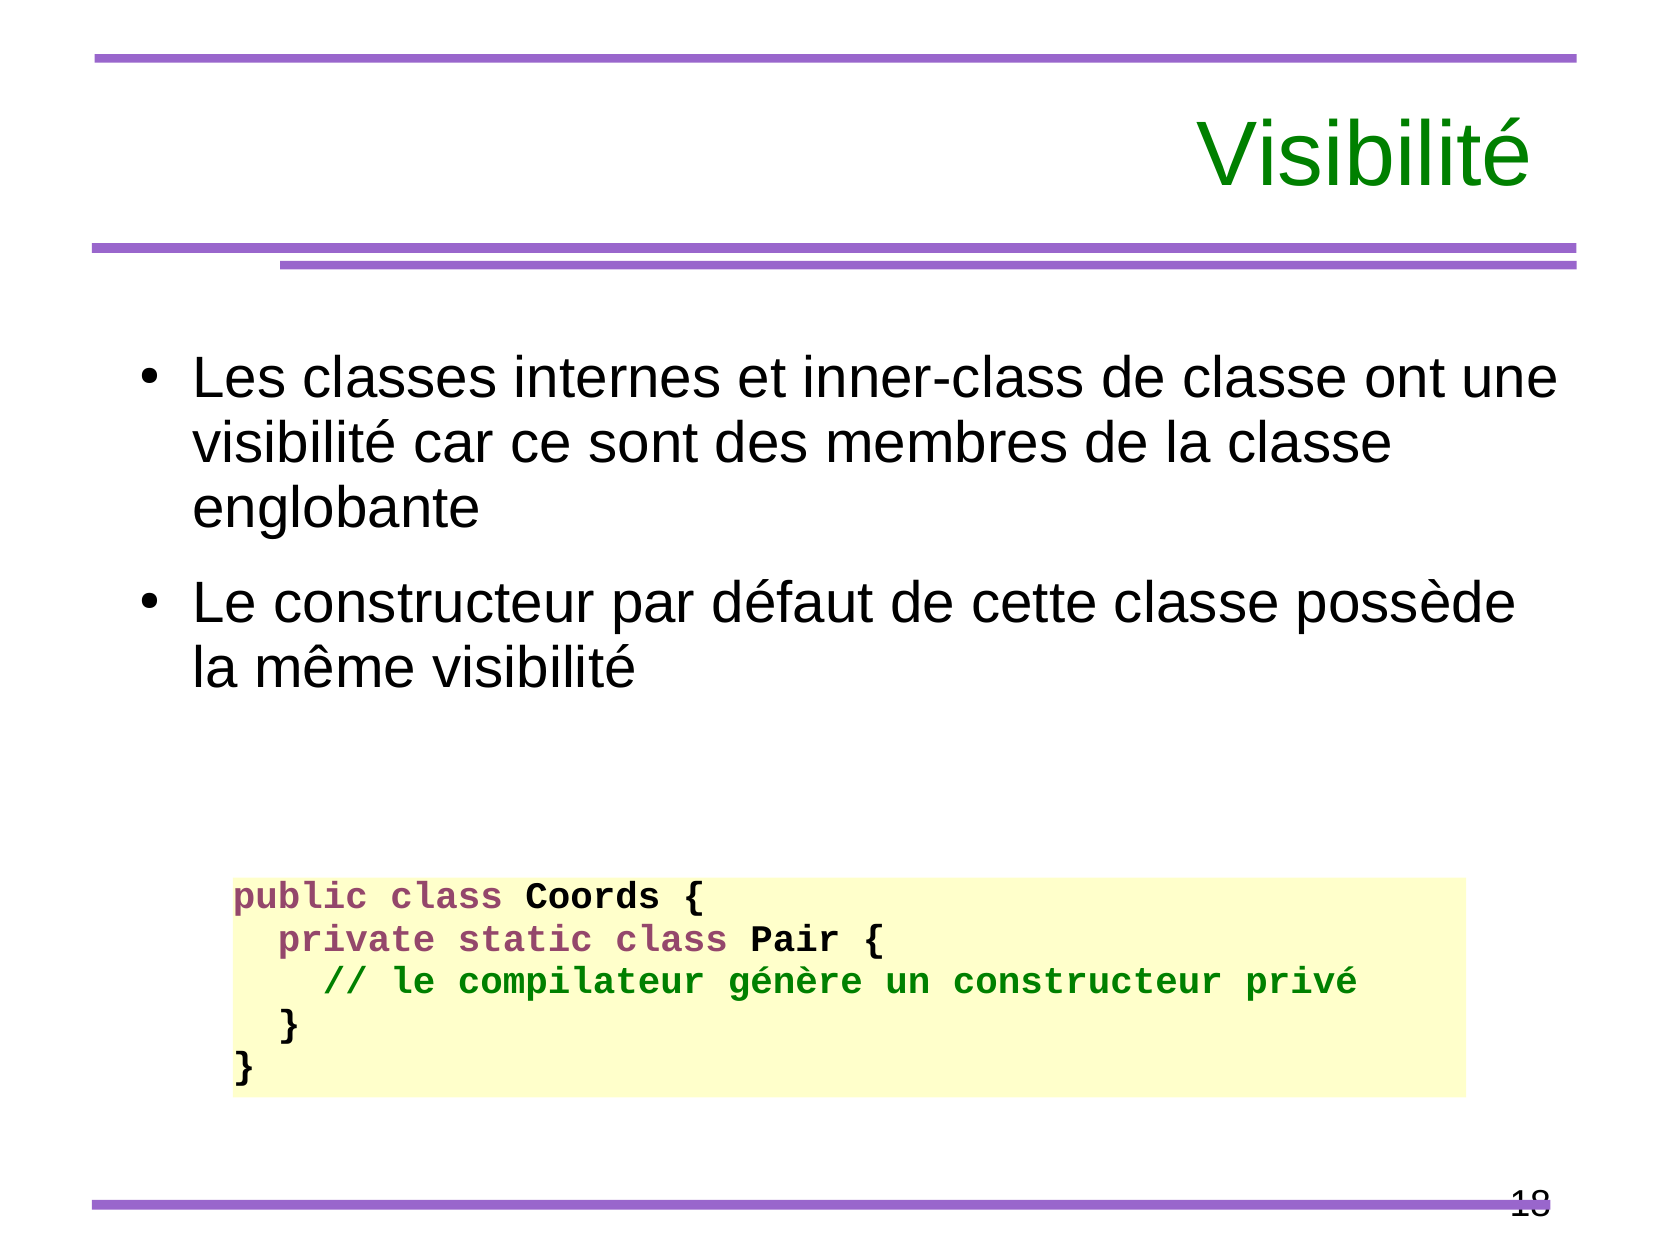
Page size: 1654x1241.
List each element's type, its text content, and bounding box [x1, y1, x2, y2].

title Visibilité [121, 49, 1534, 257]
list Les classes internes et inner-class de classe ont une visibilité car ce sont des membres de la classe englobante Le constructeur par défaut de cette classe possède la même visibilité [121, 344, 1565, 777]
text_box public class Coords { private static class Pair { // le compilateur génère un constructeur privé } } [232, 877, 1467, 1098]
